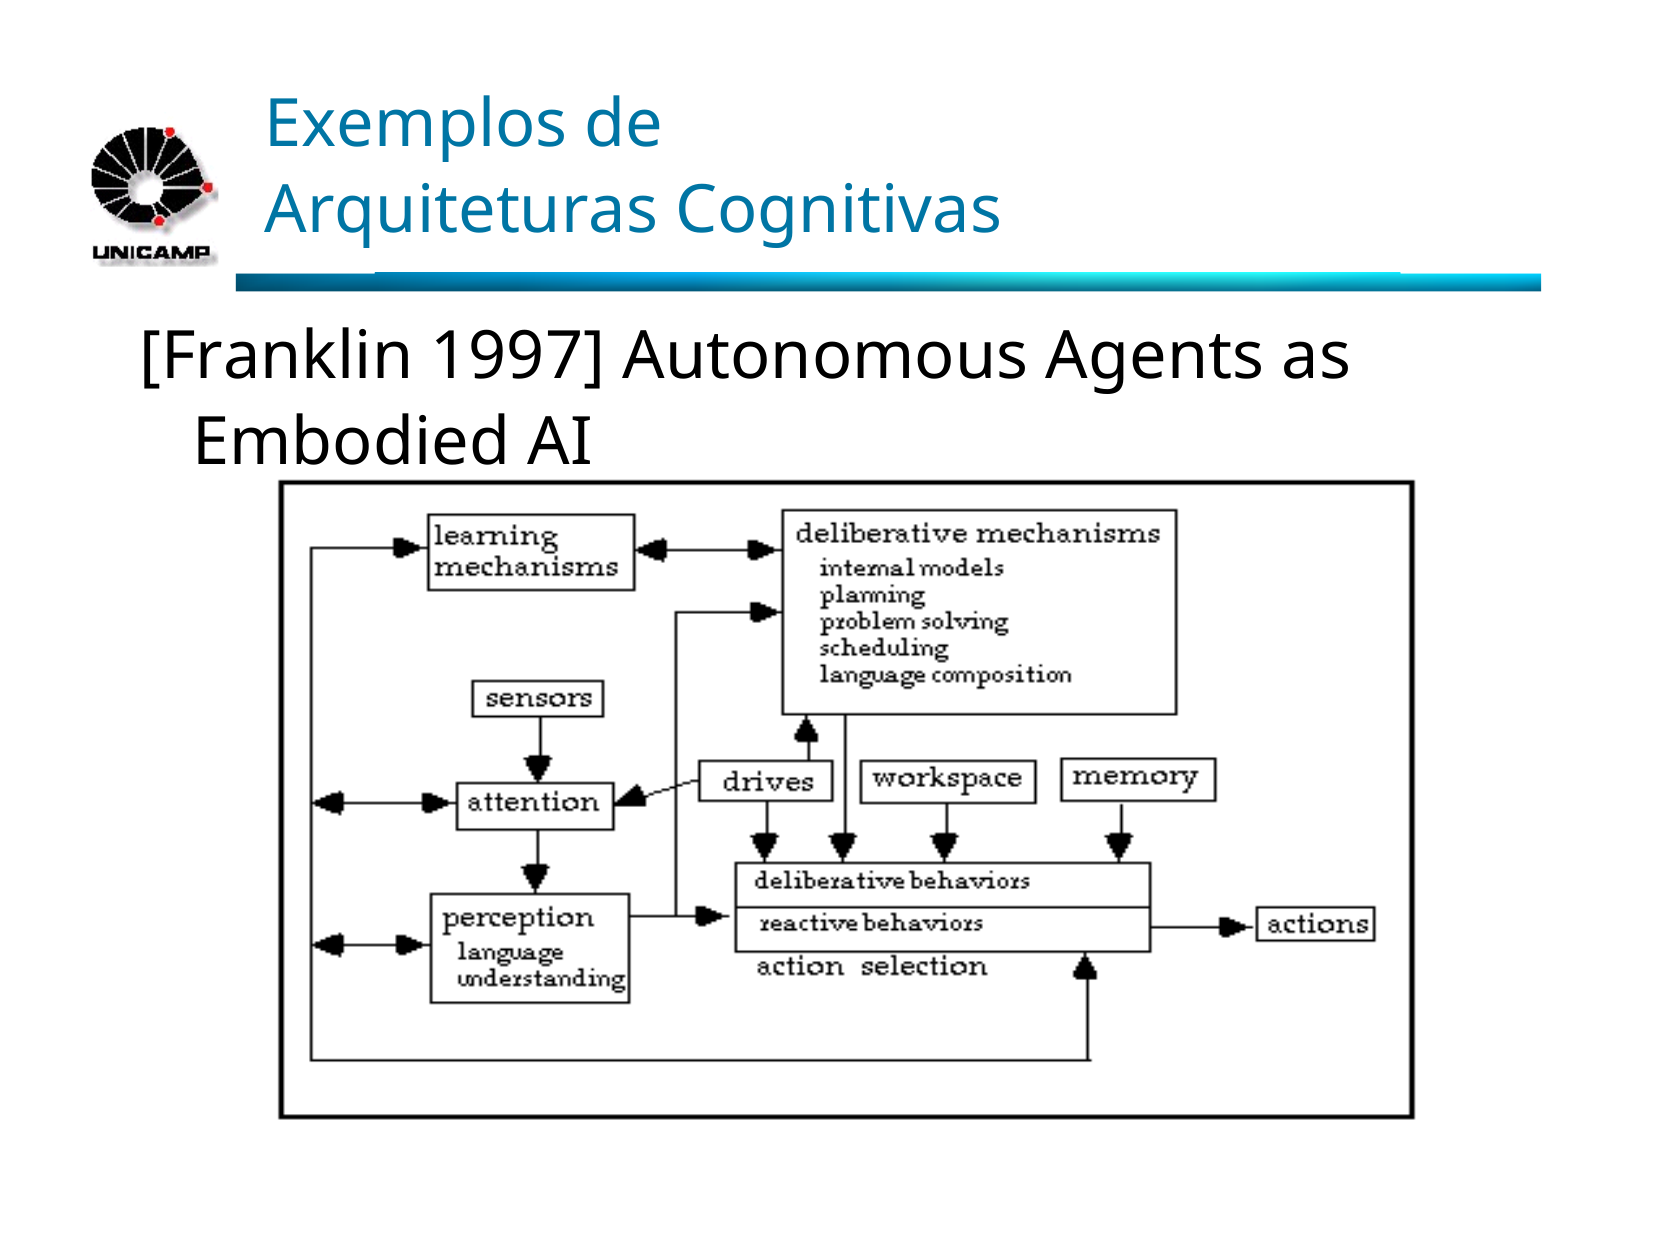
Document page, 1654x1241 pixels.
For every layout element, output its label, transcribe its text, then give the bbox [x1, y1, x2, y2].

picture [125, 272, 1654, 295]
title Exemplos de Arquiteturas Cognitivas [264, 57, 1534, 250]
picture [269, 472, 1418, 1123]
list [Franklin 1997] Autonomous Agents as Embodied AI [121, 309, 1534, 1167]
